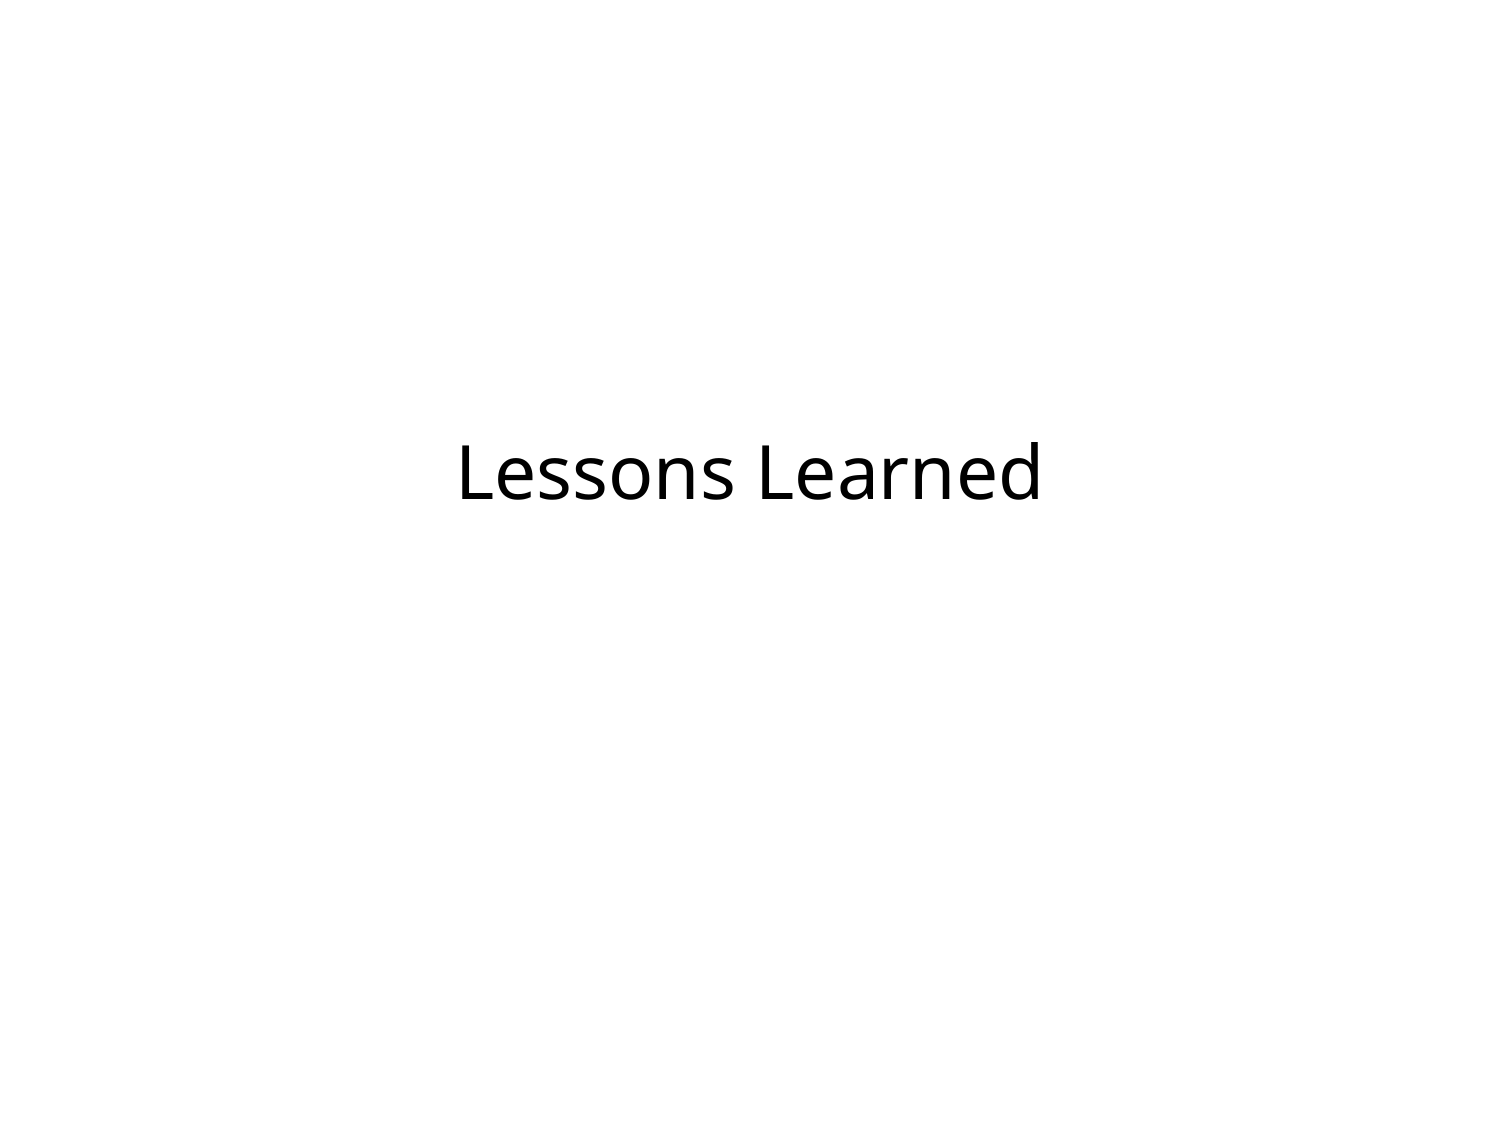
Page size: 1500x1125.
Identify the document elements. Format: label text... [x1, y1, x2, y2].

text_box Lessons Learned [112, 349, 1388, 591]
